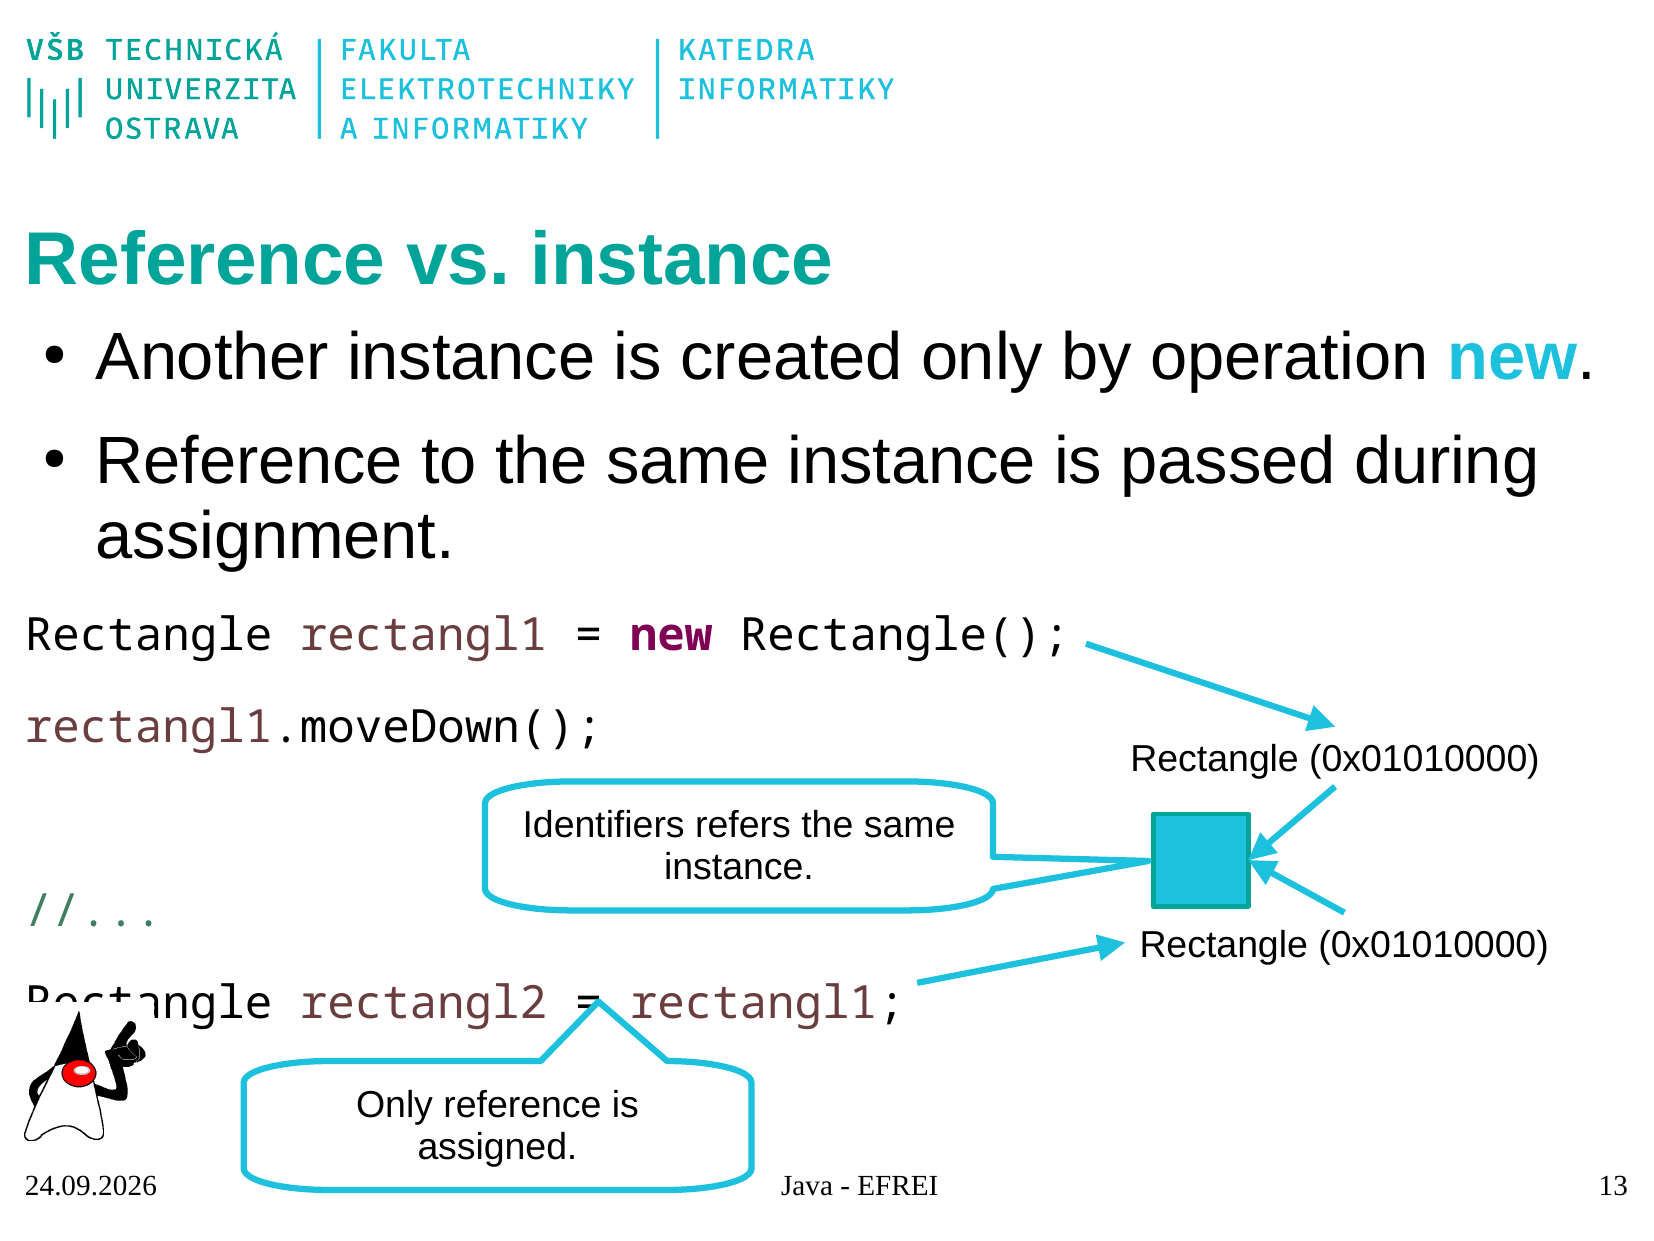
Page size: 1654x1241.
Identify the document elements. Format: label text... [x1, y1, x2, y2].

text_box Rectangle (0x01010000) [1124, 912, 1564, 973]
text_box Identifiers refers the same instance. [485, 781, 1149, 911]
picture [4, 1002, 154, 1150]
title Reference vs. instance [24, 169, 1629, 300]
text_box [1153, 814, 1249, 907]
picture [26, 31, 894, 139]
text_box Rectangle (0x01010000) [1115, 726, 1555, 787]
text_box Only reference is assigned. [243, 1001, 752, 1190]
list Another instance is created only by operation new. Reference to the same instance is passed during assignment. Rectangle rectangl1 = new Rectangle(); rectangl1.moveDown(); //... Rectangle rectangl2 = rectangl1; [24, 318, 1629, 1146]
